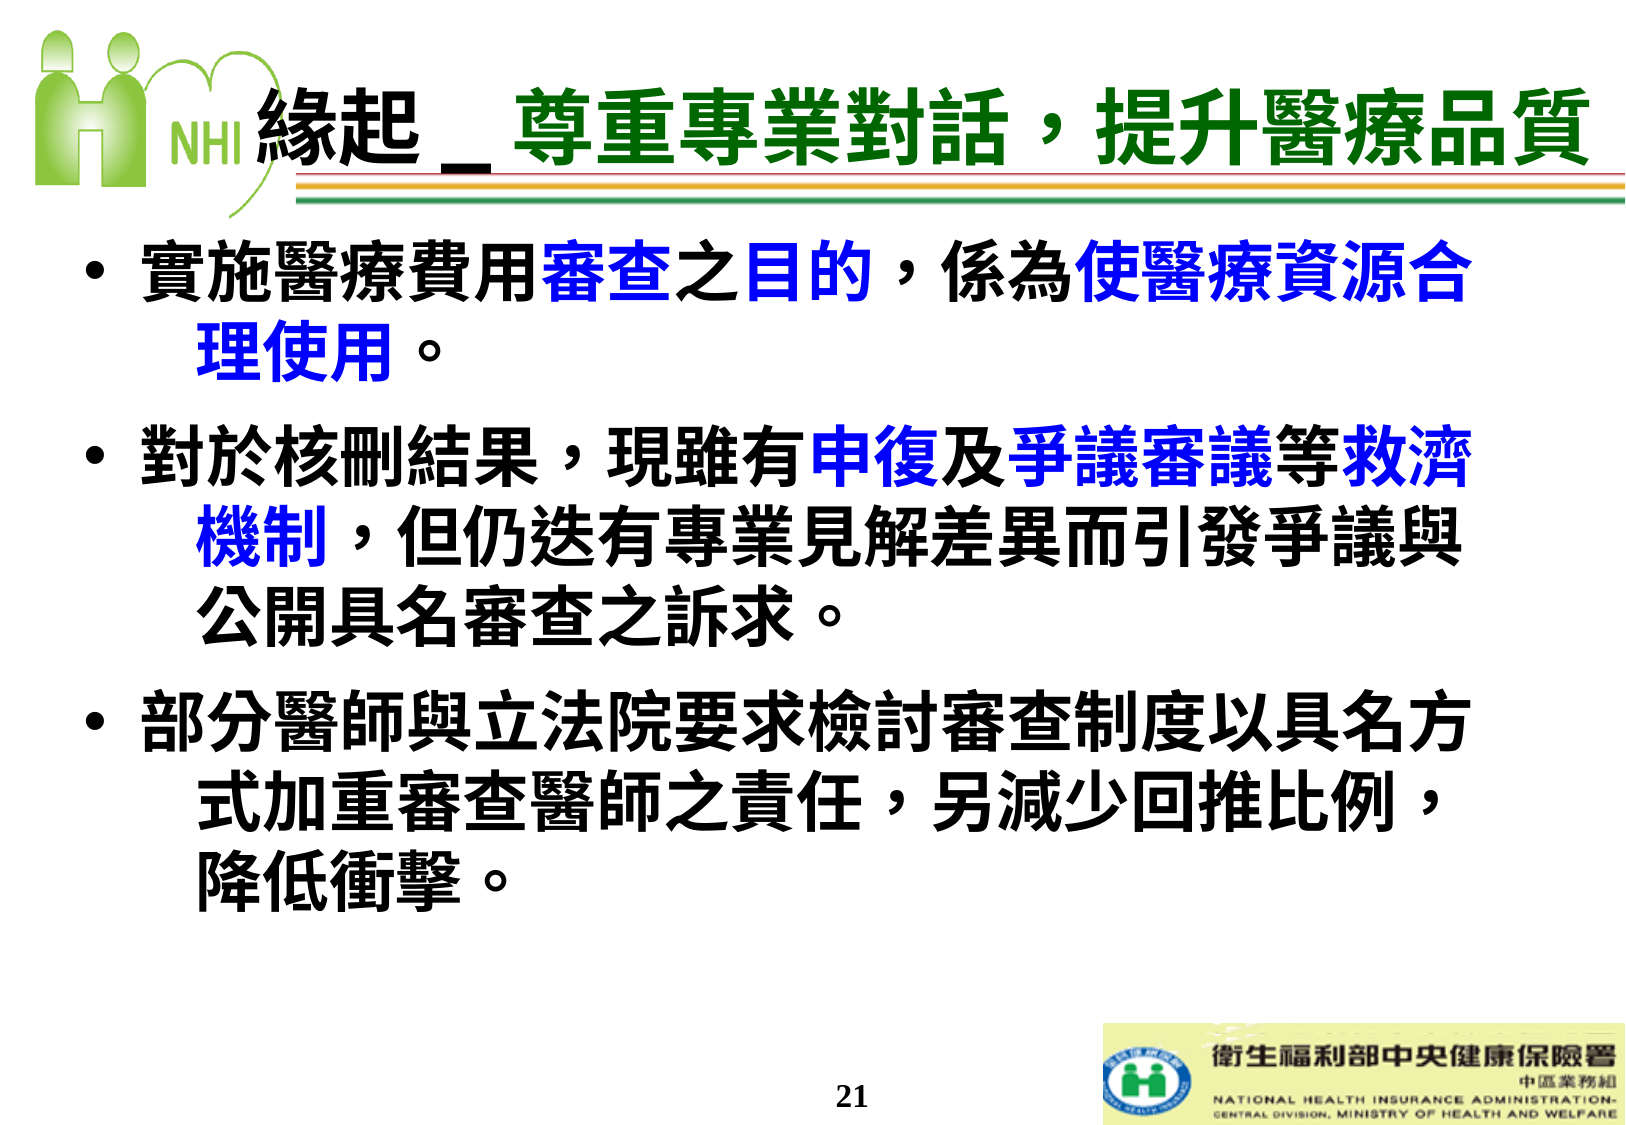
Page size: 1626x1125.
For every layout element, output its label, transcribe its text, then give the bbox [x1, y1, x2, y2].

title 緣起_尊重專業對話，提升醫療品質 [223, 31, 1625, 219]
list 實施醫療費用審查之目的，係為使醫療資源合理使用。 對於核刪結果，現雖有申復及爭議審議等救濟機制，但仍迭有專業見解差異而引發爭議與公開具名審查之訴求。 部分醫師與立法院要求檢討審查制度以具名方式加重審查醫師之責任，另減少回推比例，降低衝擊。 [68, 221, 1531, 967]
